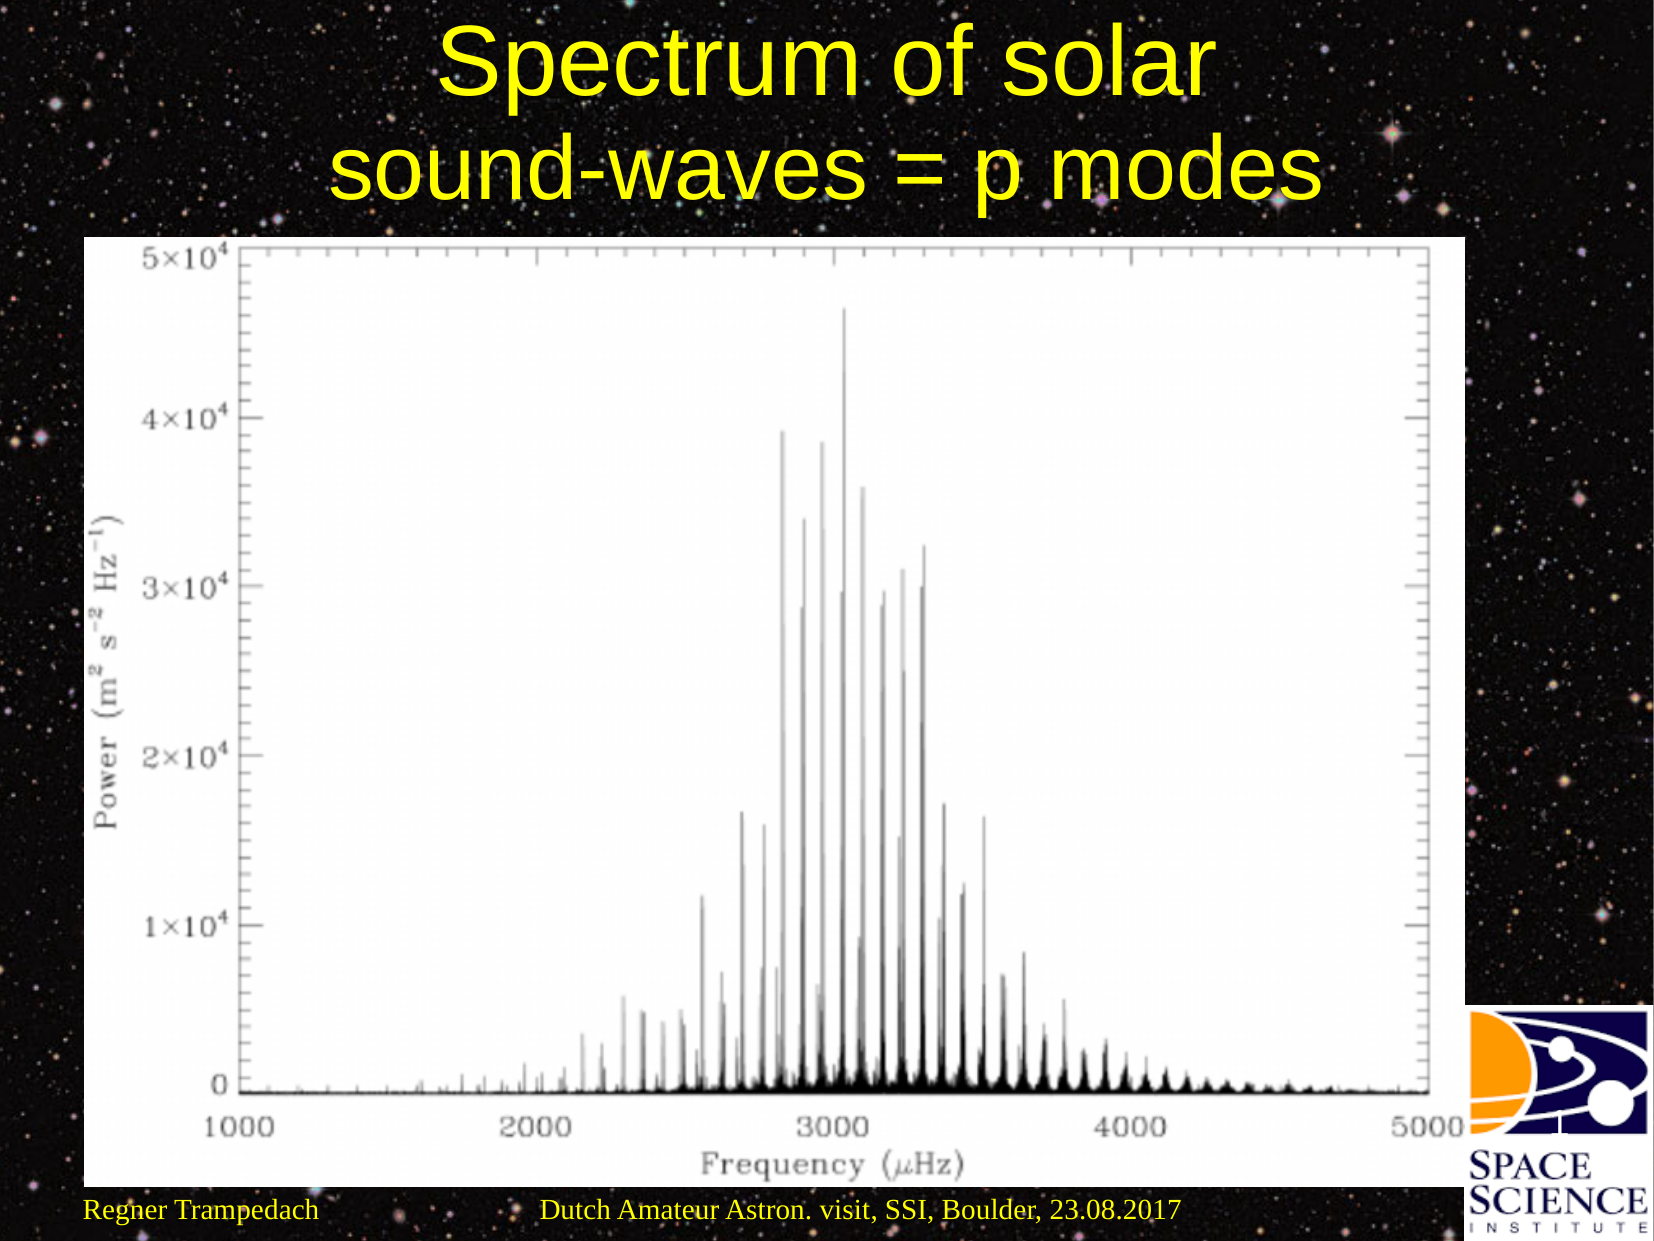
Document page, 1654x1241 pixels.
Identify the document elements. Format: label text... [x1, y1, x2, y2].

picture [0, 0, 1654, 1241]
title Spectrum of solar sound-waves = p modes [82, 4, 1571, 219]
